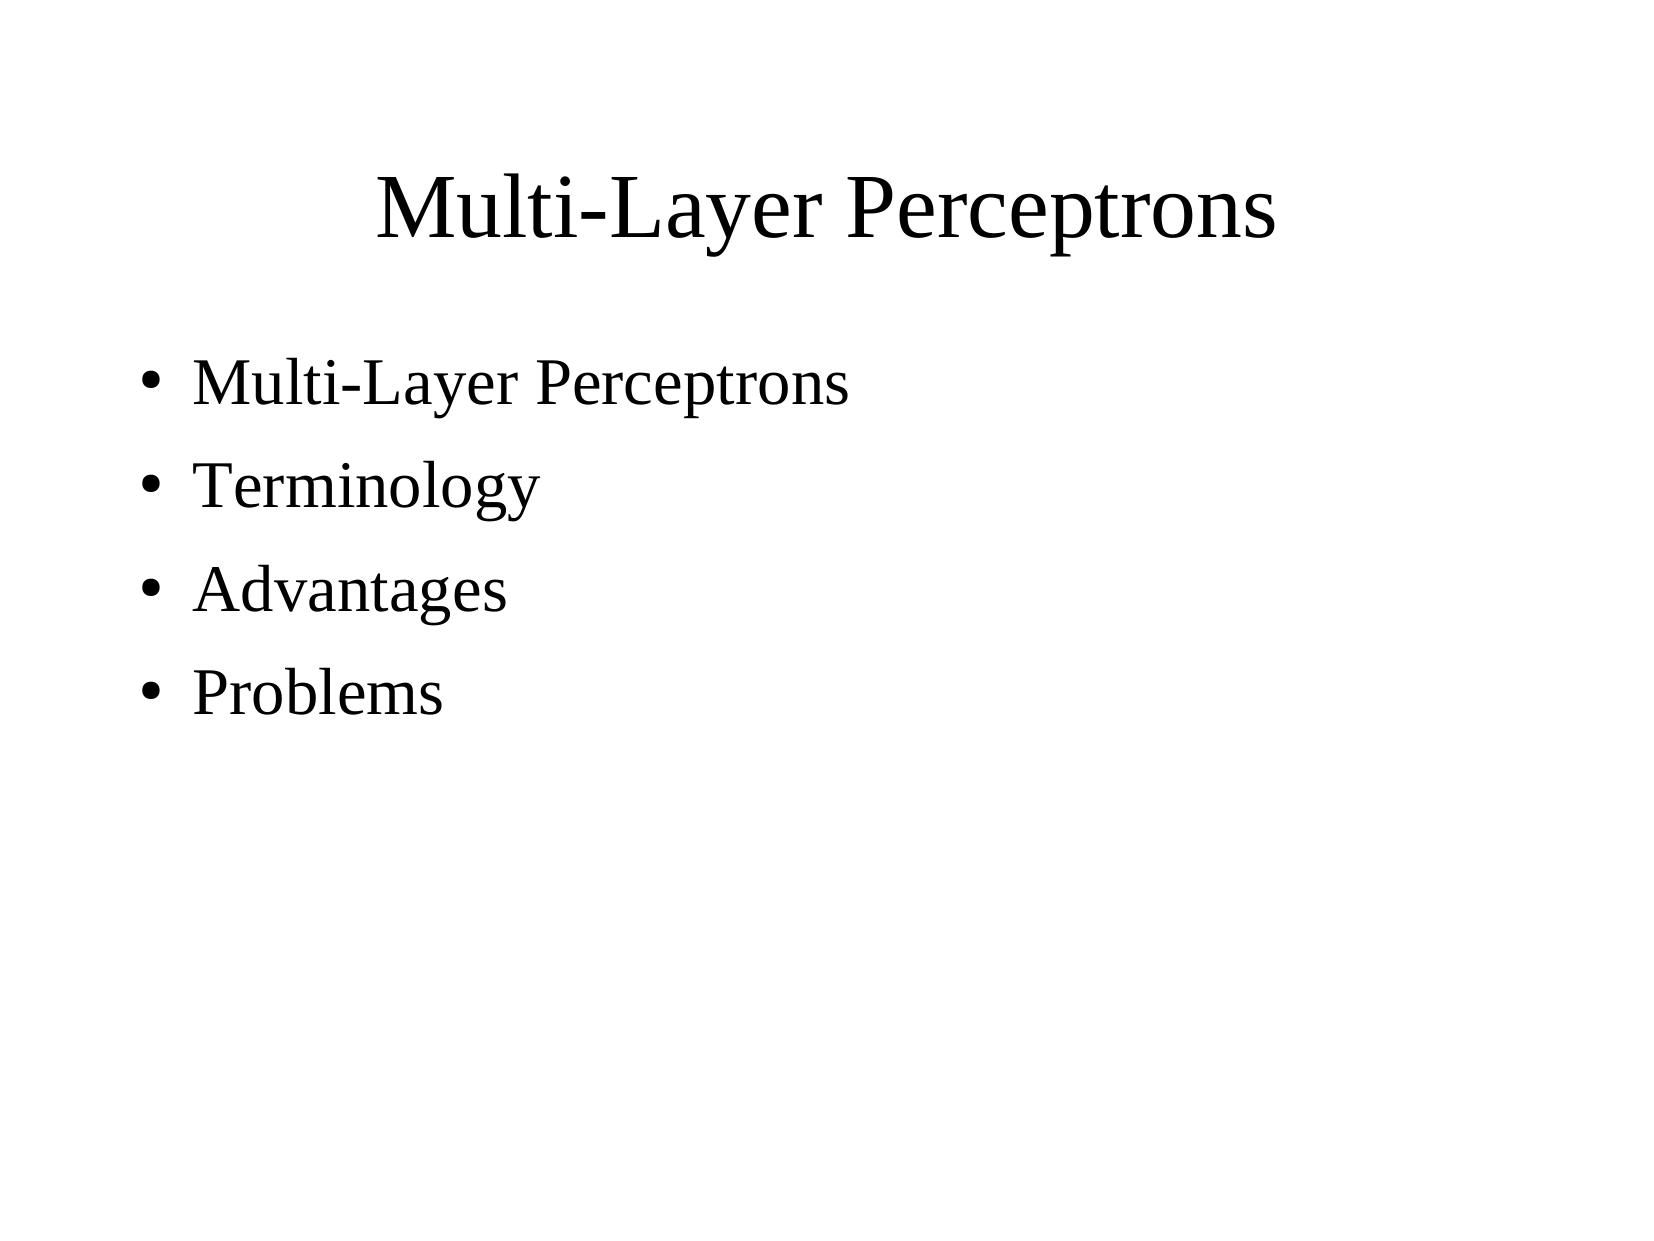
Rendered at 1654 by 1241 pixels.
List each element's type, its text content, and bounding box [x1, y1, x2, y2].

list Multi-Layer Perceptrons Terminology Advantages Problems [121, 344, 1534, 1127]
title Multi-Layer Perceptrons [121, 102, 1534, 311]
